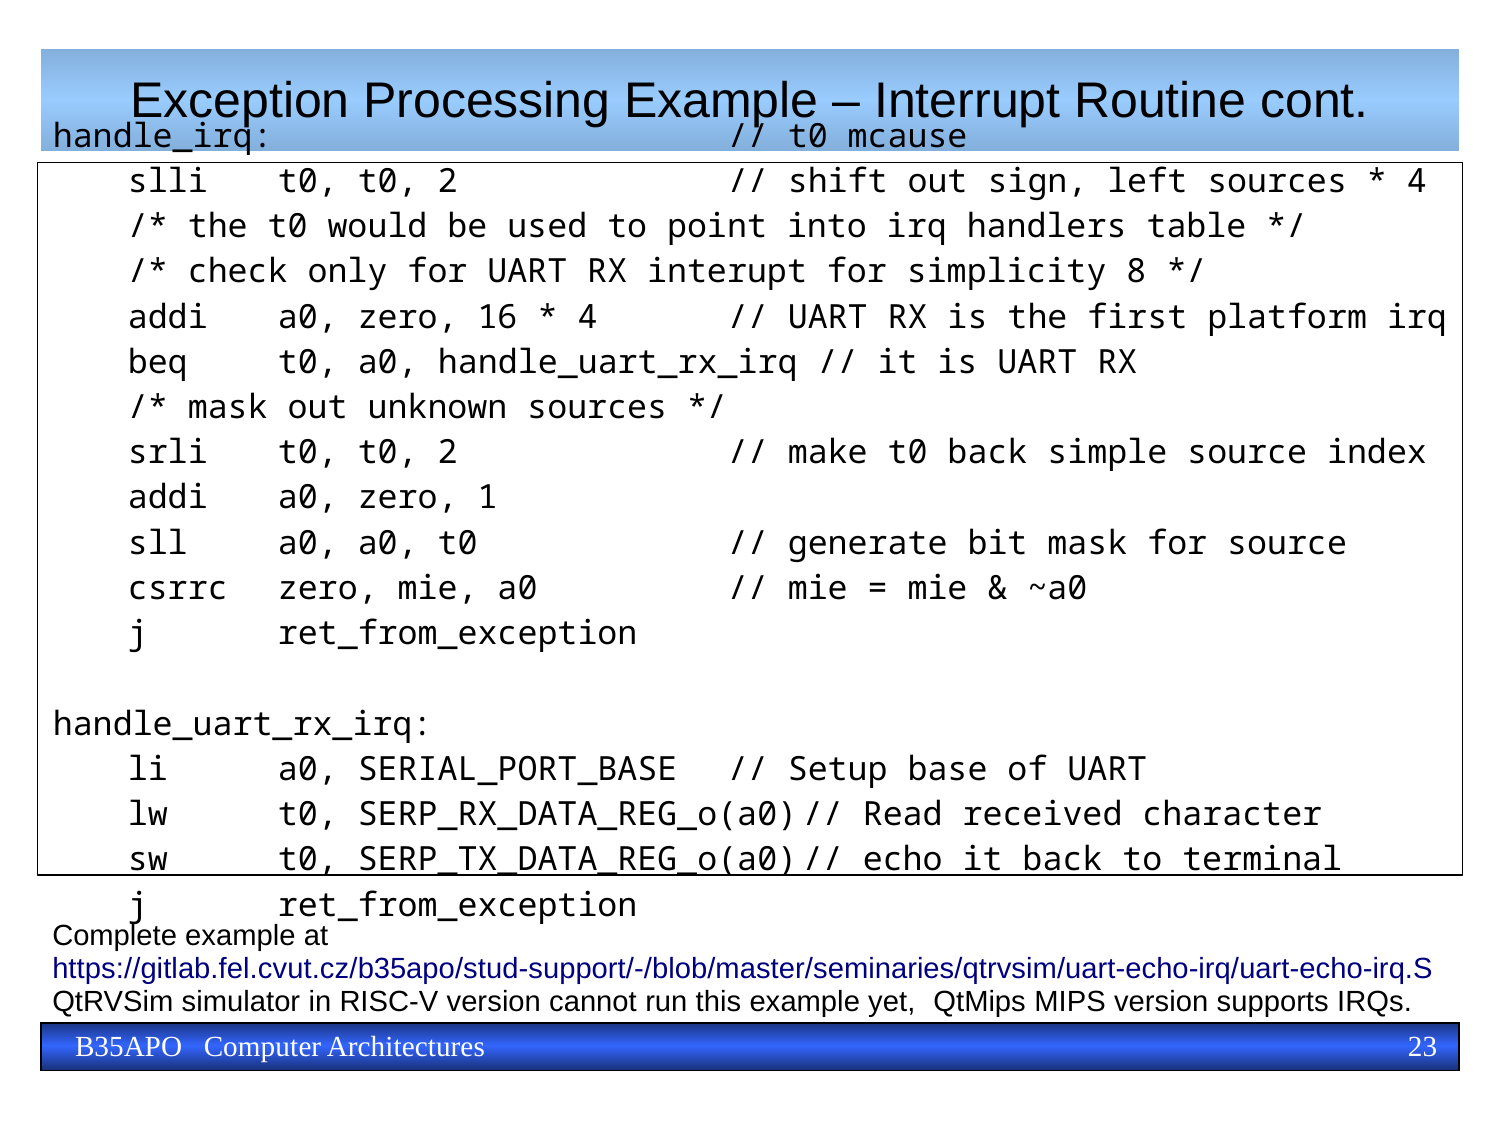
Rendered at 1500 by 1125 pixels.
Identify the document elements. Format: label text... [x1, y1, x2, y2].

text_box handle_irq: // t0 mcause slli t0, t0, 2 // shift out sign, left sources * 4 /* the t0 would be used to point into irq handlers table */ /* check only for UART RX interupt for simplicity 8 */ addi a0, zero, 16 * 4 // UART RX is the first platform irq beq t0, a0, handle_uart_rx_irq // it is UART RX /* mask out unknown sources */ srli t0, t0, 2 // make t0 back simple source index addi a0, zero, 1 sll a0, a0, t0 // generate bit mask for source csrrc zero, mie, a0 // mie = mie & ~a0 j ret_from_exception handle_uart_rx_irq: li a0, SERIAL_PORT_BASE // Setup base of UART lw t0, SERP_RX_DATA_REG_o(a0) // Read received character sw t0, SERP_TX_DATA_REG_o(a0) // echo it back to terminal j ret_from_exception [37, 162, 1463, 875]
title Exception Processing Example – Interrupt Routine cont. [41, 49, 1459, 151]
text_box Complete example at https://gitlab.fel.cvut.cz/b35apo/stud-support/-/blob/master/seminaries/qtrvsim/uart-echo-irq/uart-echo-irq.S QtRVSim simulator in RISC-V version cannot run this example yet, QtMips MIPS version supports IRQs. [37, 911, 1463, 1025]
